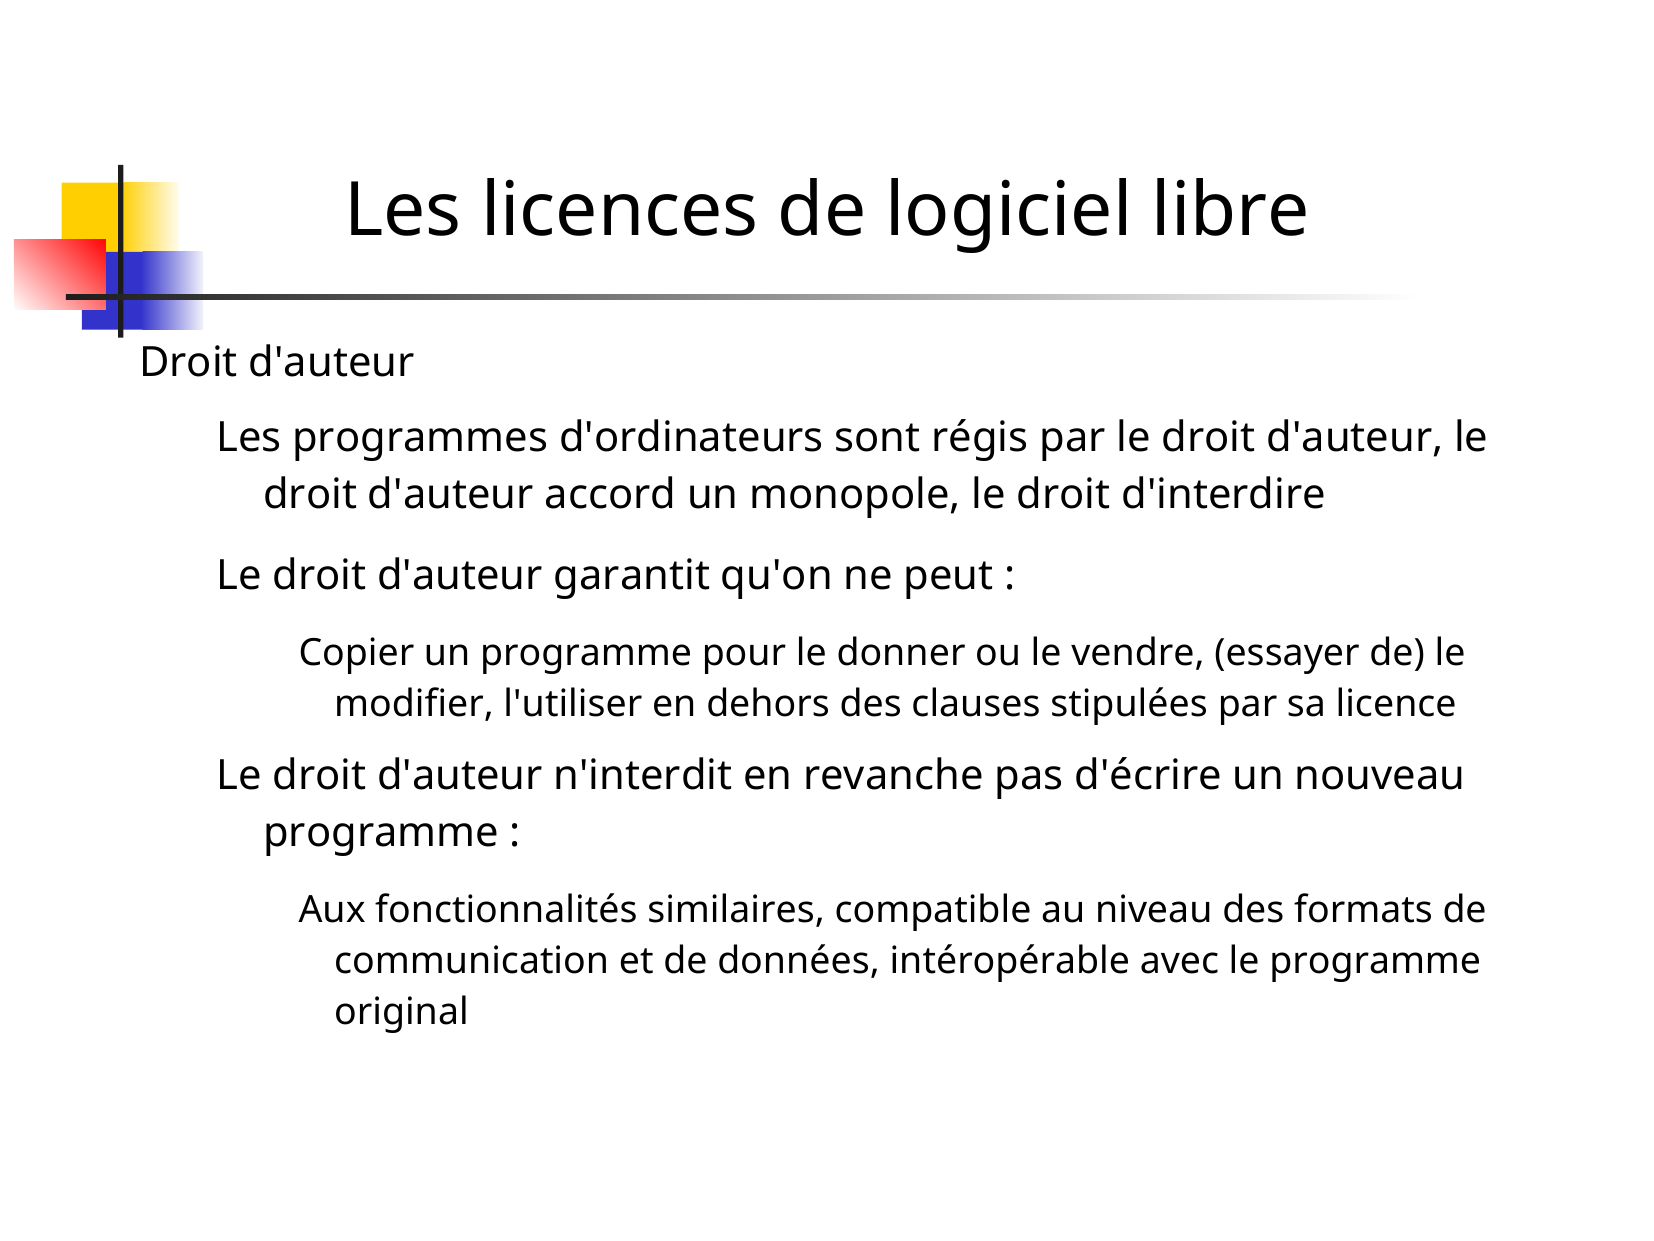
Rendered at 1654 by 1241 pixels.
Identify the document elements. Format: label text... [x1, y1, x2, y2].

list Droit d'auteur Les programmes d'ordinateurs sont régis par le droit d'auteur, le droit d'auteur accord un monopole, le droit d'interdire Le droit d'auteur garantit qu'on ne peut : Copier un programme pour le donner ou le vendre, (essayer de) le modifier, l'utiliser en dehors des clauses stipulées par sa licence Le droit d'auteur n'interdit en revanche pas d'écrire un nouveau programme : Aux fonctionnalités similaires, compatible au niveau des formats de communication et de données, intéropérable avec le programme original [121, 331, 1534, 1241]
title Les licences de logiciel libre [121, 102, 1534, 311]
